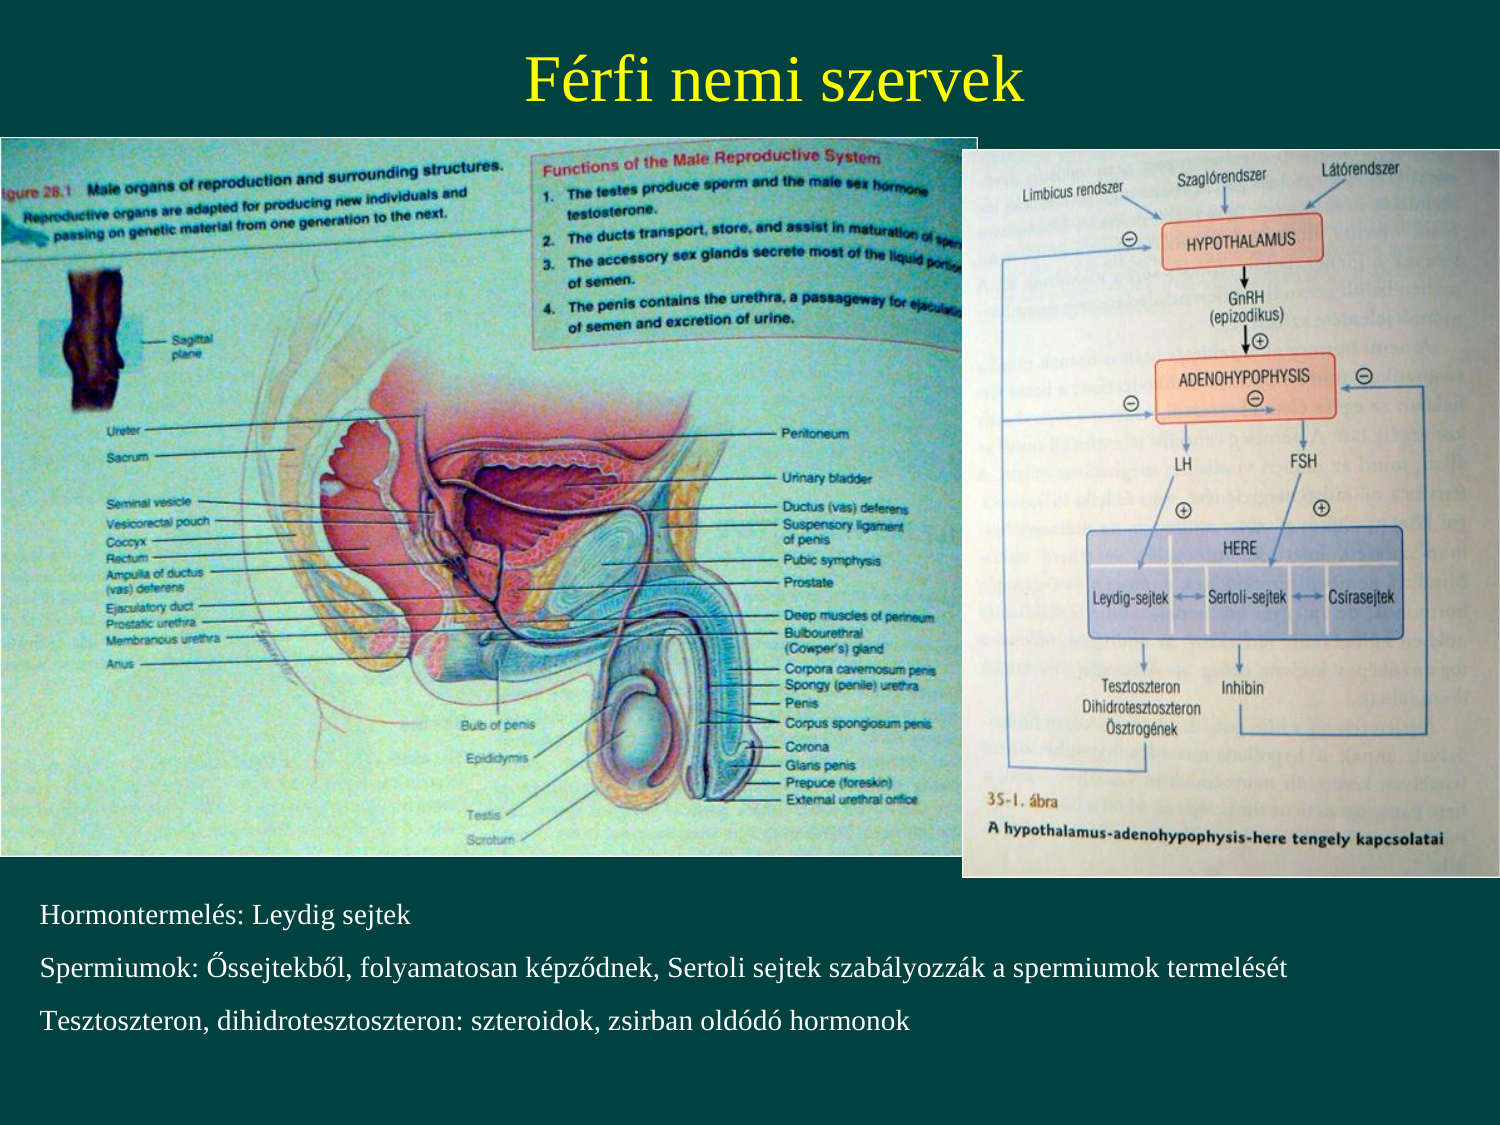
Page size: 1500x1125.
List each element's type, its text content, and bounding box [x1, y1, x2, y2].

title Férfi nemi szervek [137, 24, 1413, 126]
text_box Hormontermelés: Leydig sejtek Spermiumok: Őssejtekből, folyamatosan képződnek, Sertoli sejtek szabályozzák a spermiumok termelését Tesztoszteron, dihidrotesztoszteron: szteroidok, zsirban oldódó hormonok [24, 887, 1500, 1045]
picture [0, 137, 1500, 878]
